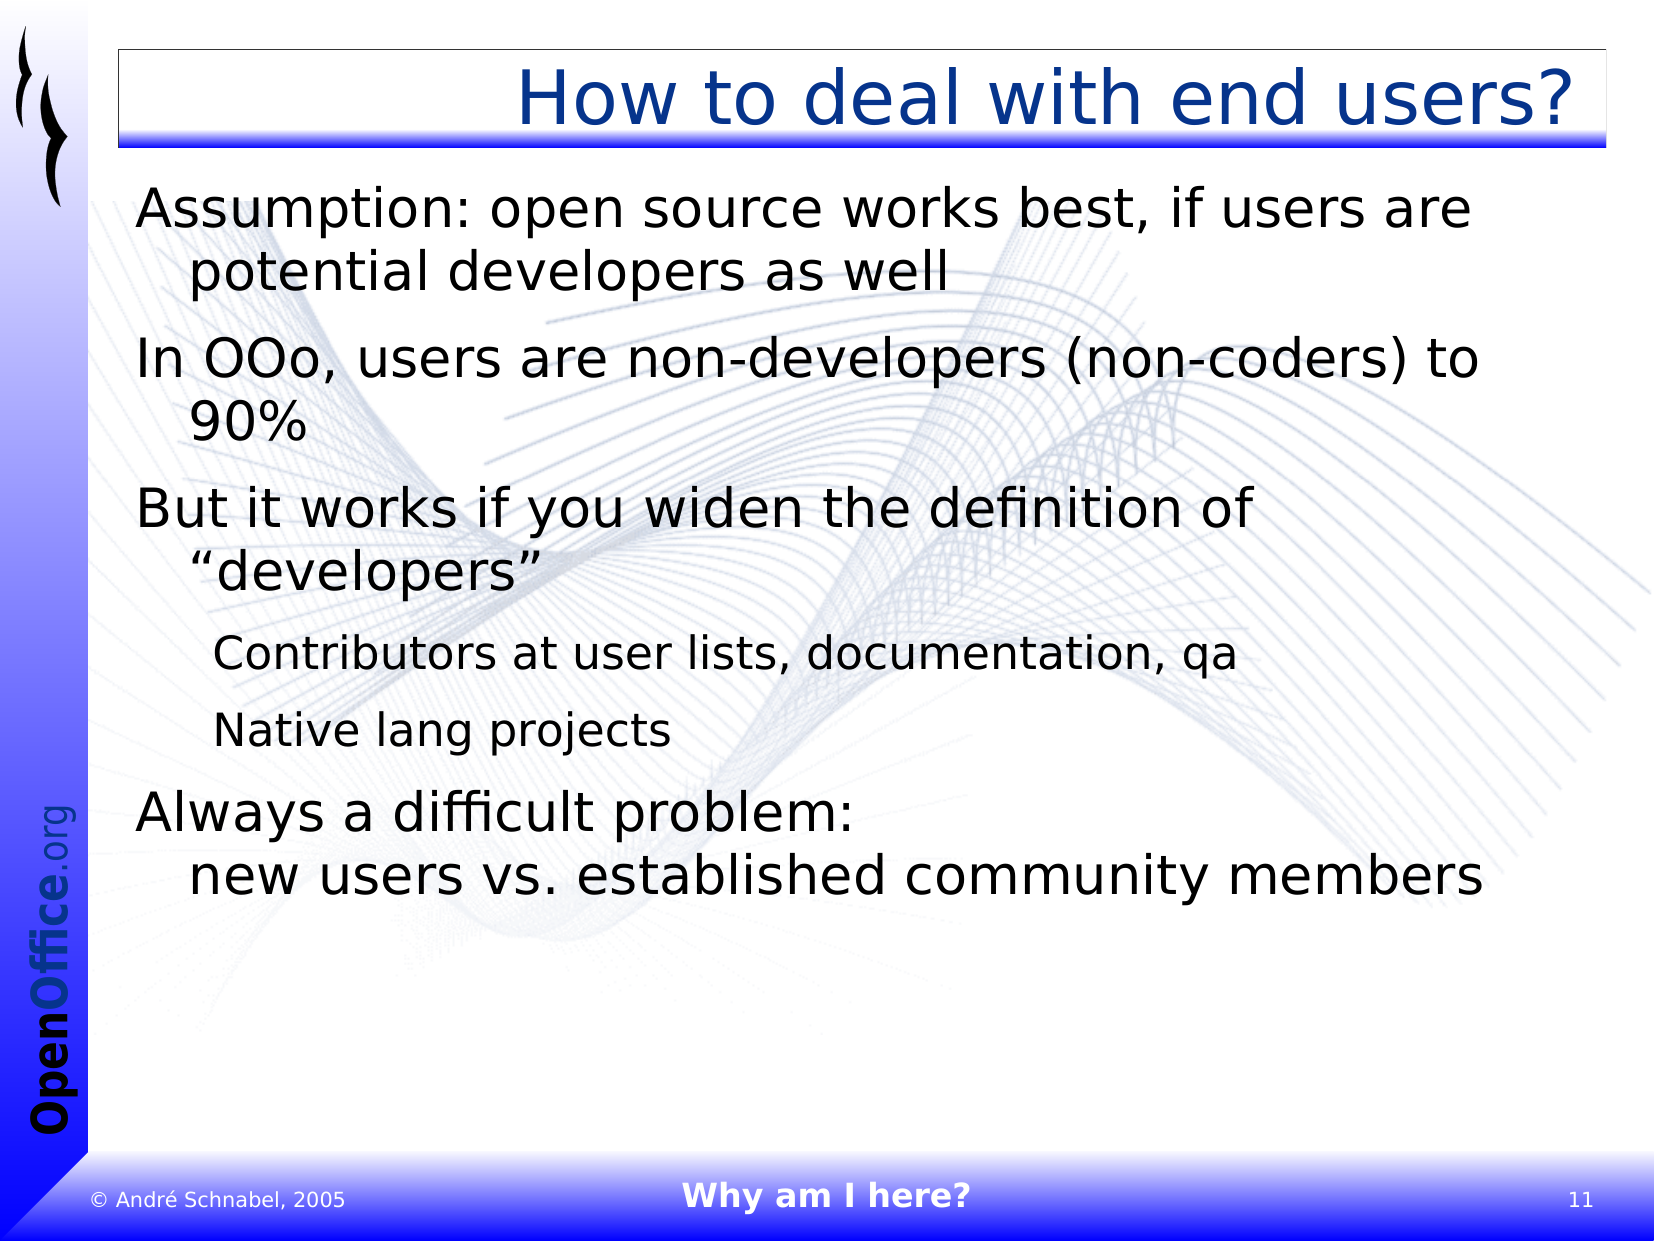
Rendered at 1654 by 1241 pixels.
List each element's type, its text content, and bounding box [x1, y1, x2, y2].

list Assumption: open source works best, if users are potential developers as well In OOo, users are non-developers (non-coders) to 90% But it works if you widen the definition of “developers” Contributors at user lists, documentation, qa Native lang projects Always a difficult problem: new users vs. established community members [118, 177, 1607, 1109]
title How to deal with end users? [118, 49, 1607, 148]
